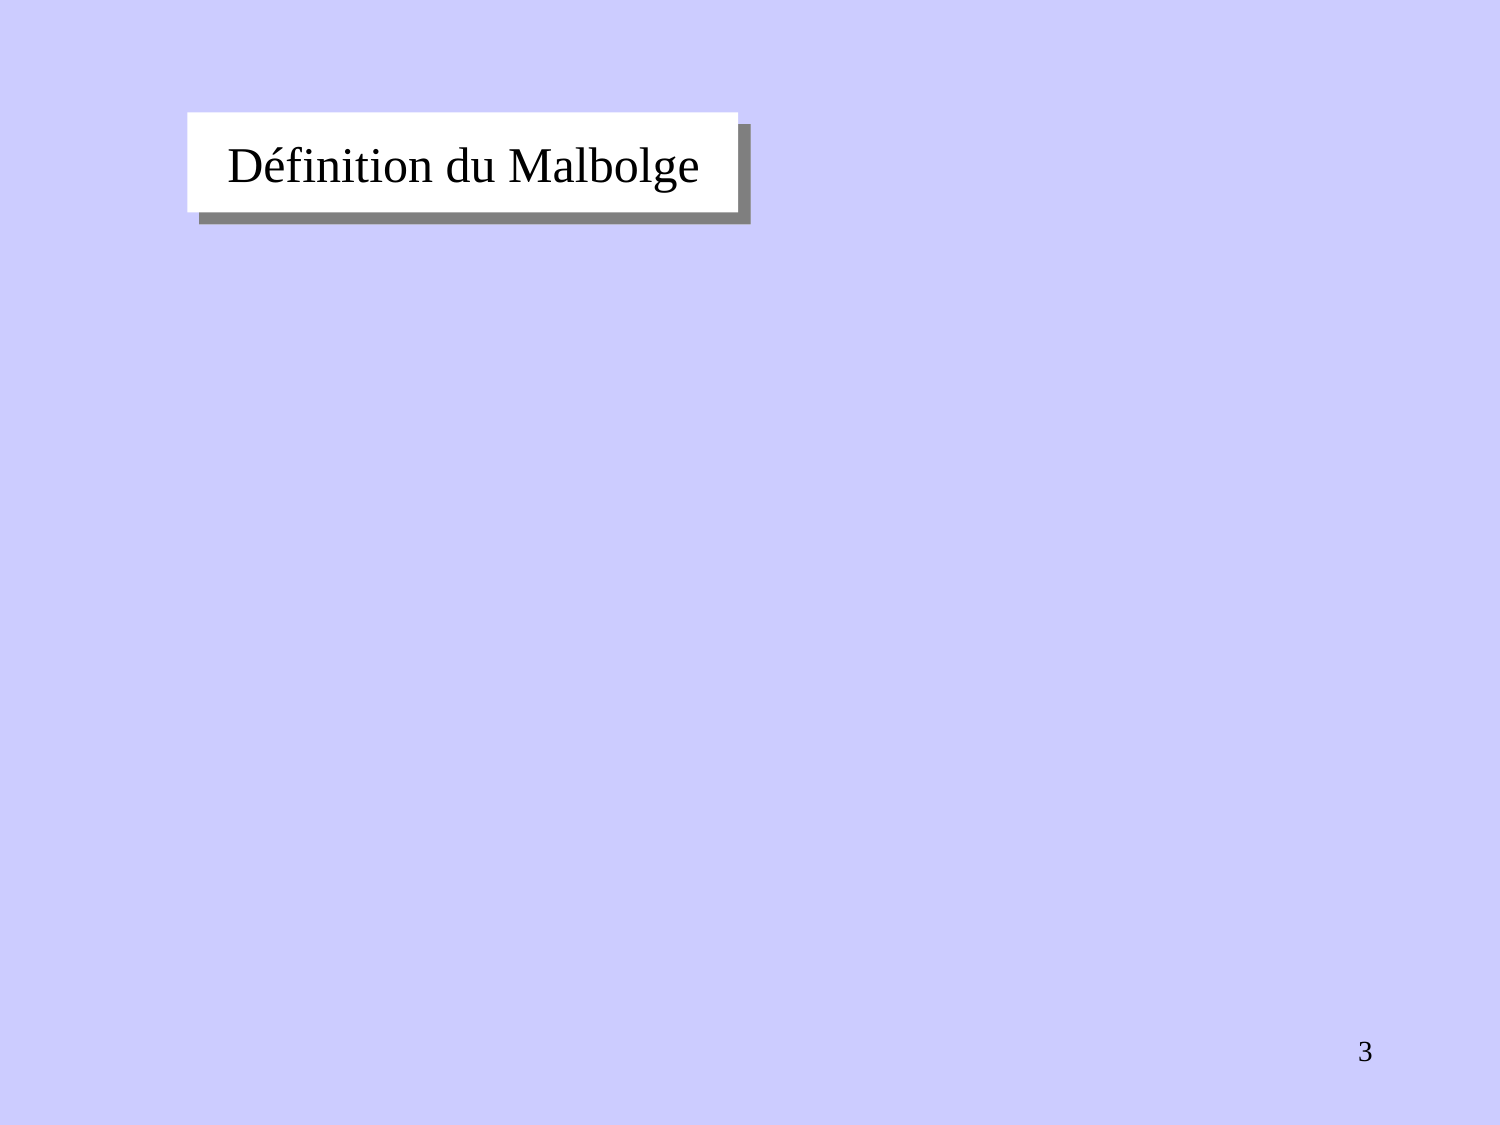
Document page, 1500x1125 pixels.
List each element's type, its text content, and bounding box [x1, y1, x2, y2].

text_box [187, 112, 739, 213]
text_box <numéro> [1074, 1025, 1388, 1101]
text_box Définition du Malbolge [212, 124, 716, 201]
